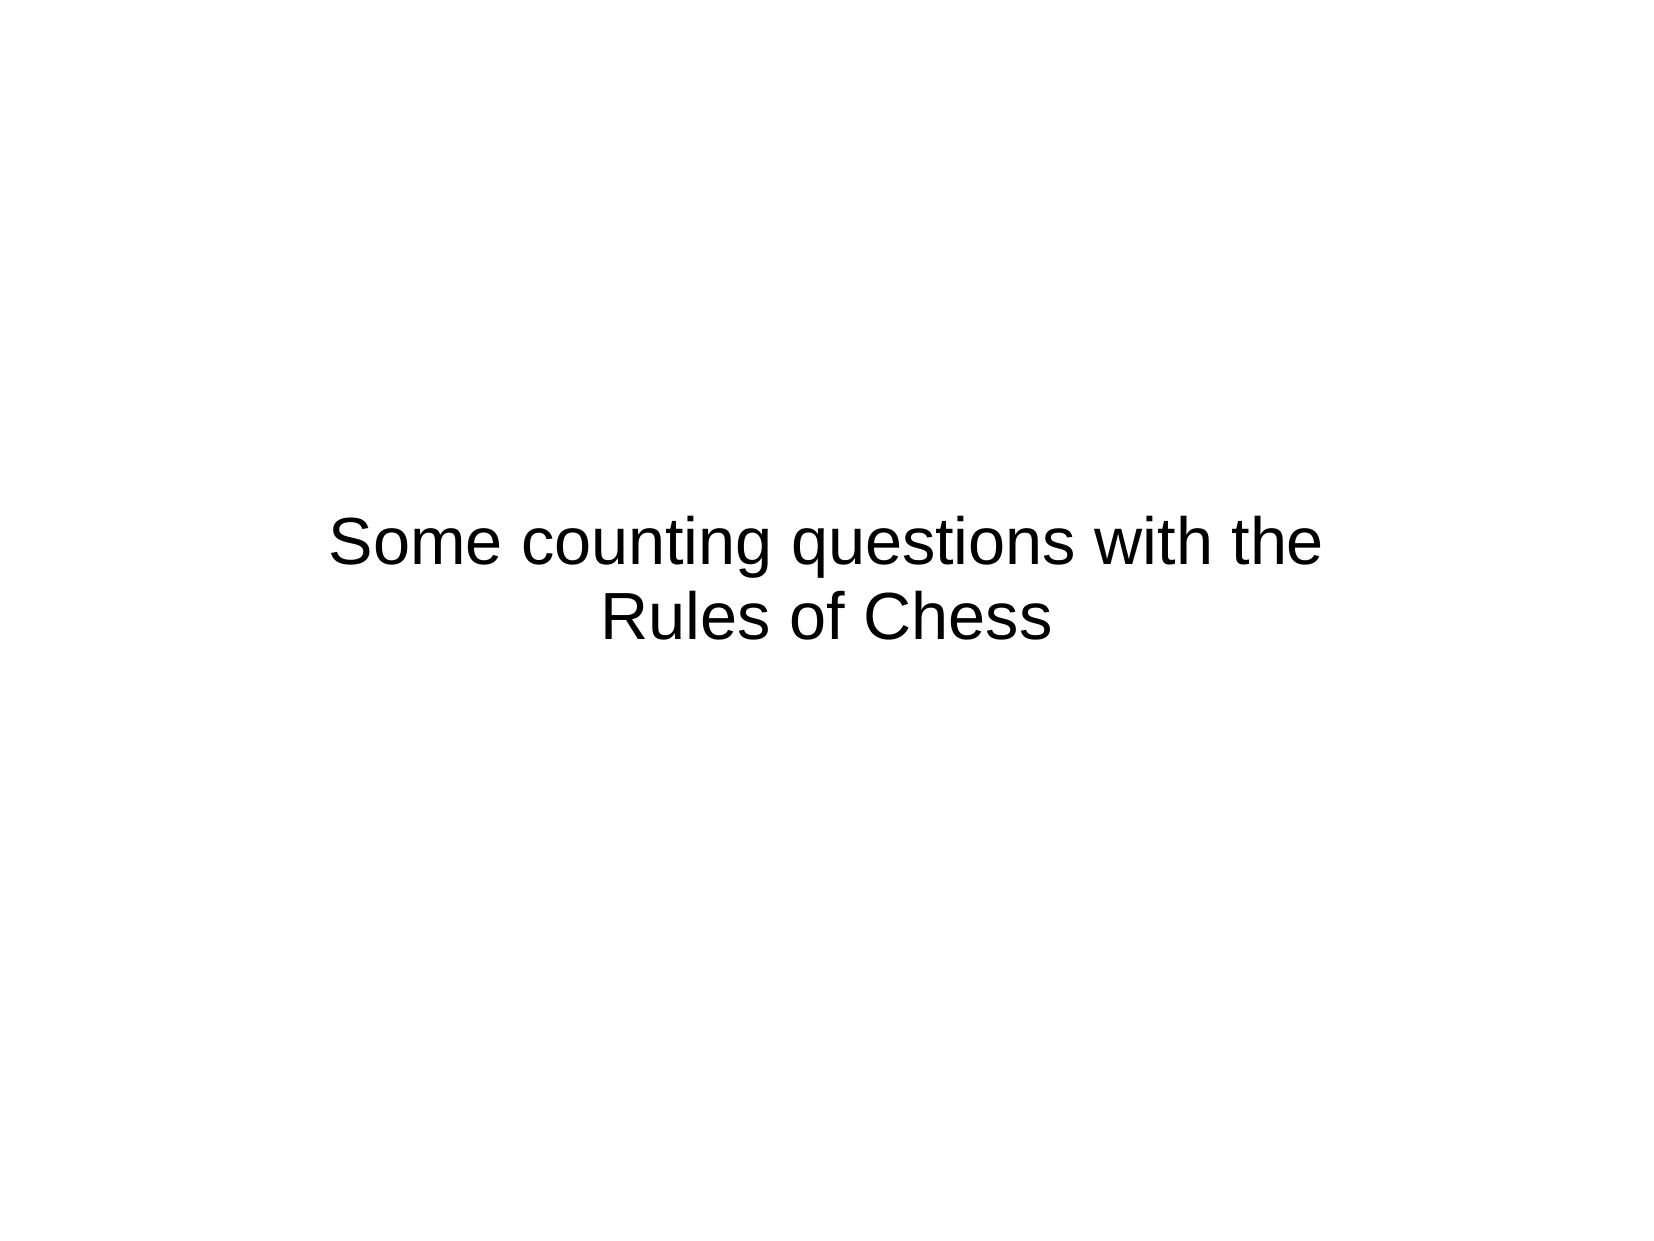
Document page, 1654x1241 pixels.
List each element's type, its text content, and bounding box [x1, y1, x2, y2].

subtitle Some counting questions with the Rules of Chess [82, 56, 1571, 1102]
